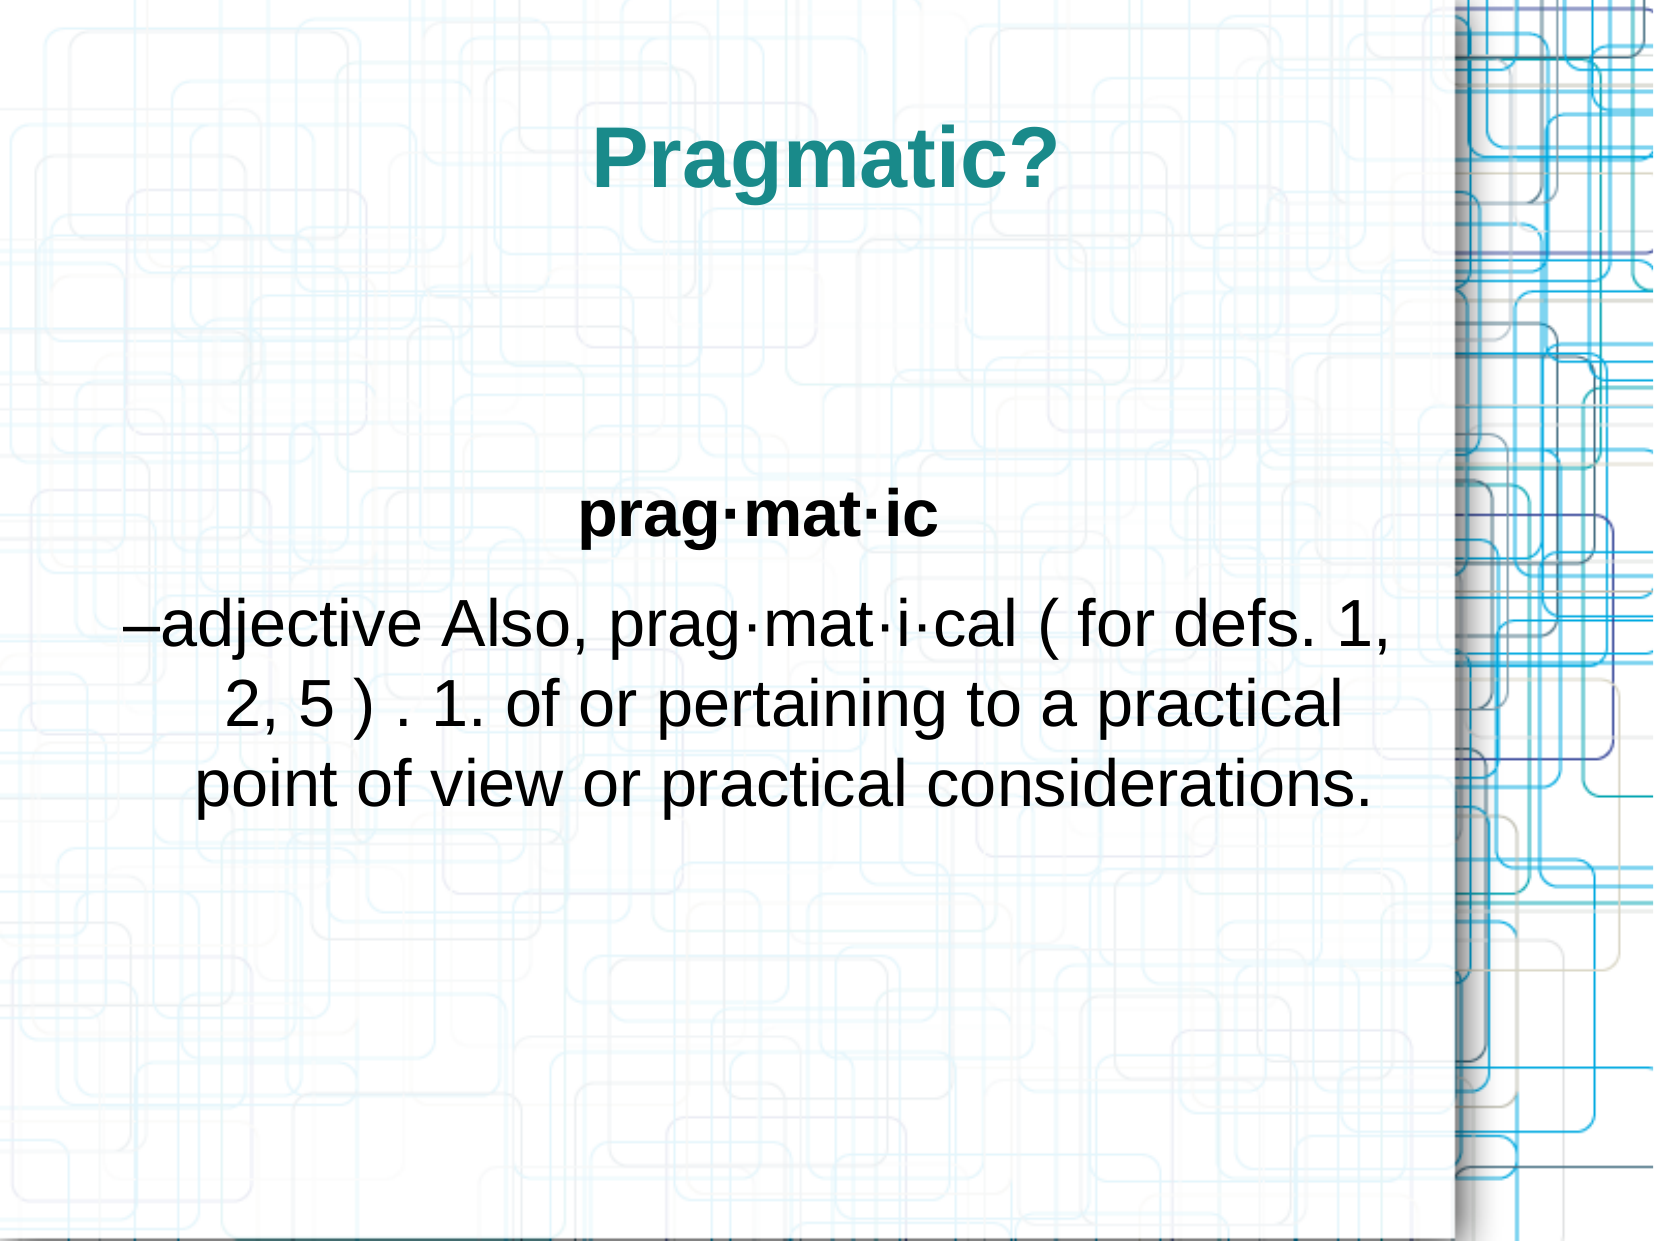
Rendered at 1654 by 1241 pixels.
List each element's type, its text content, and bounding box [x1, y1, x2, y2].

subtitle prag·mat·ic –adjective Also, prag·mat·i·cal ( for defs. 1, 2, 5 ) . 1. of or pertaining to a practical point of view or practical considerations. [82, 290, 1417, 1109]
title Pragmatic? [82, 49, 1571, 257]
picture [0, 0, 1654, 1241]
